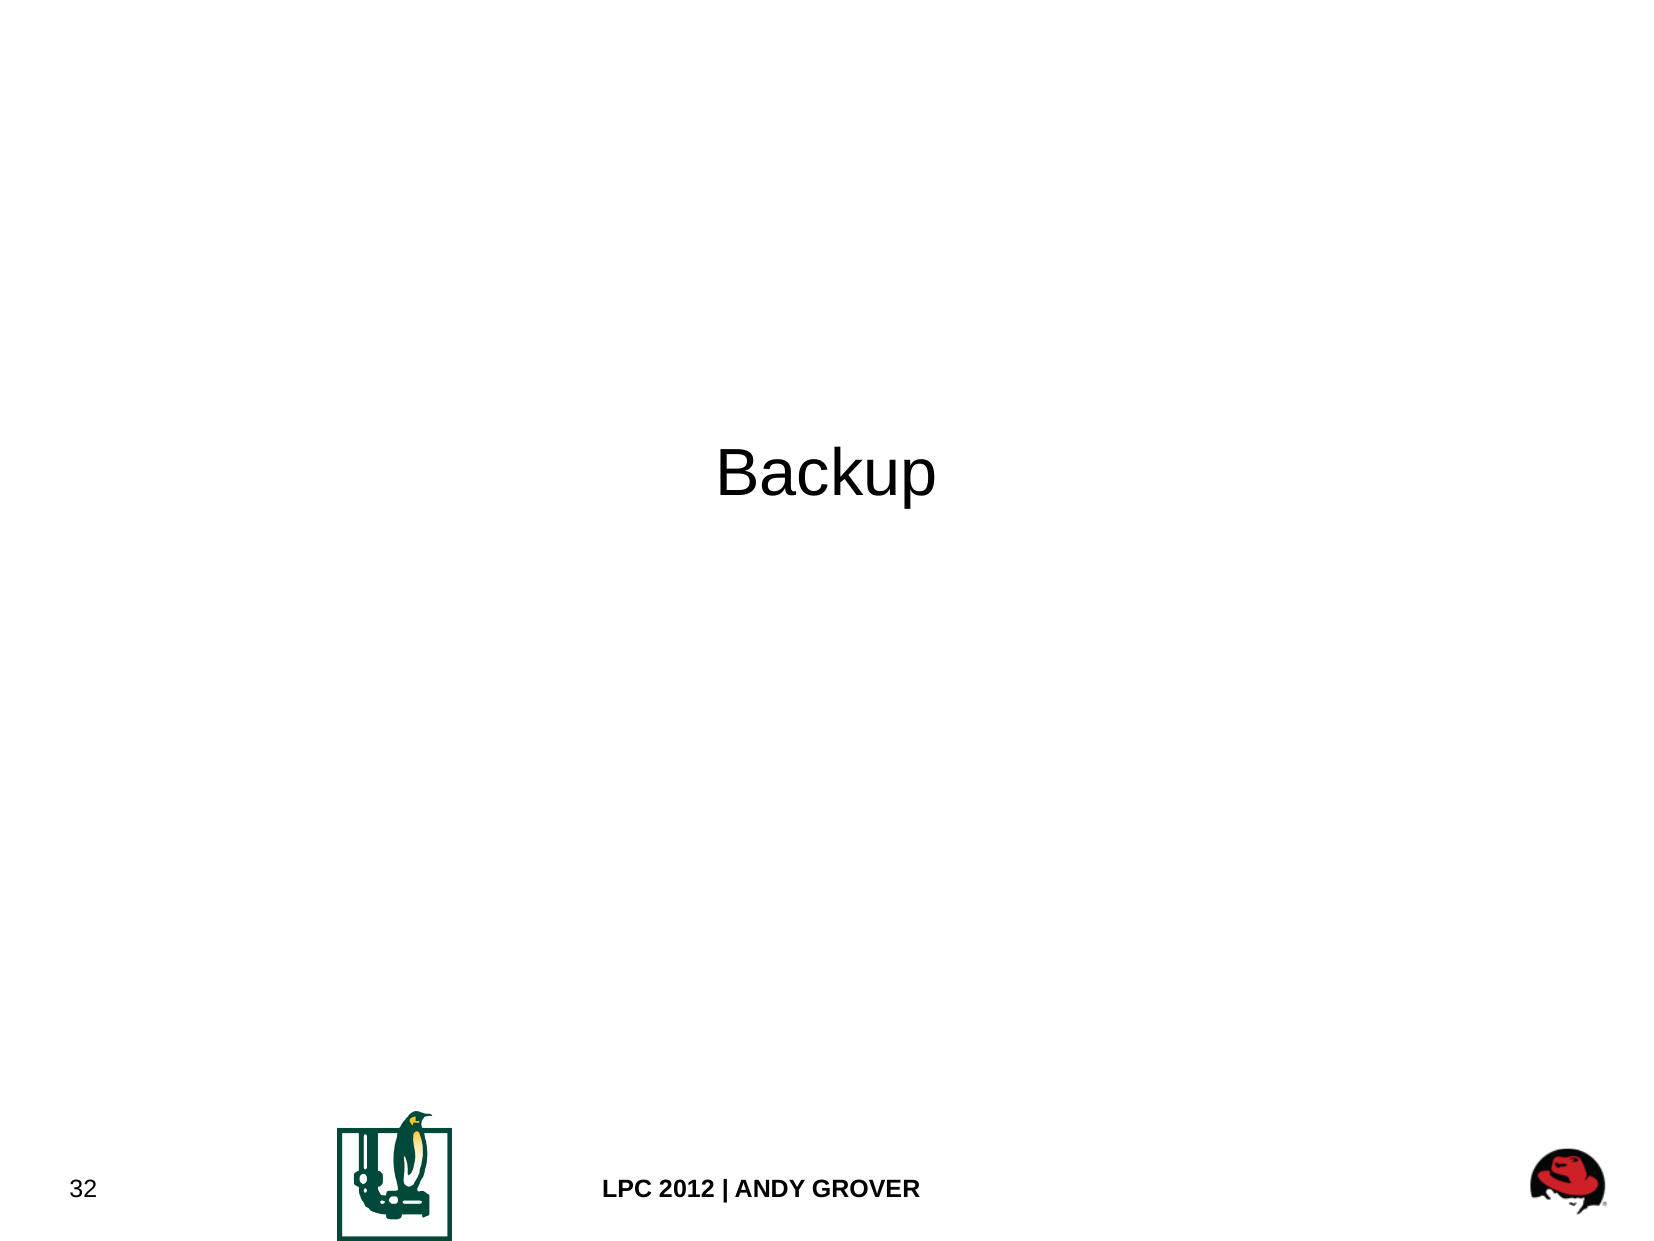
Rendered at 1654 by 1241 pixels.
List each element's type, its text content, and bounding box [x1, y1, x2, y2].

subtitle Backup [82, 37, 1571, 1039]
picture [1529, 1146, 1613, 1224]
picture [337, 1111, 452, 1241]
